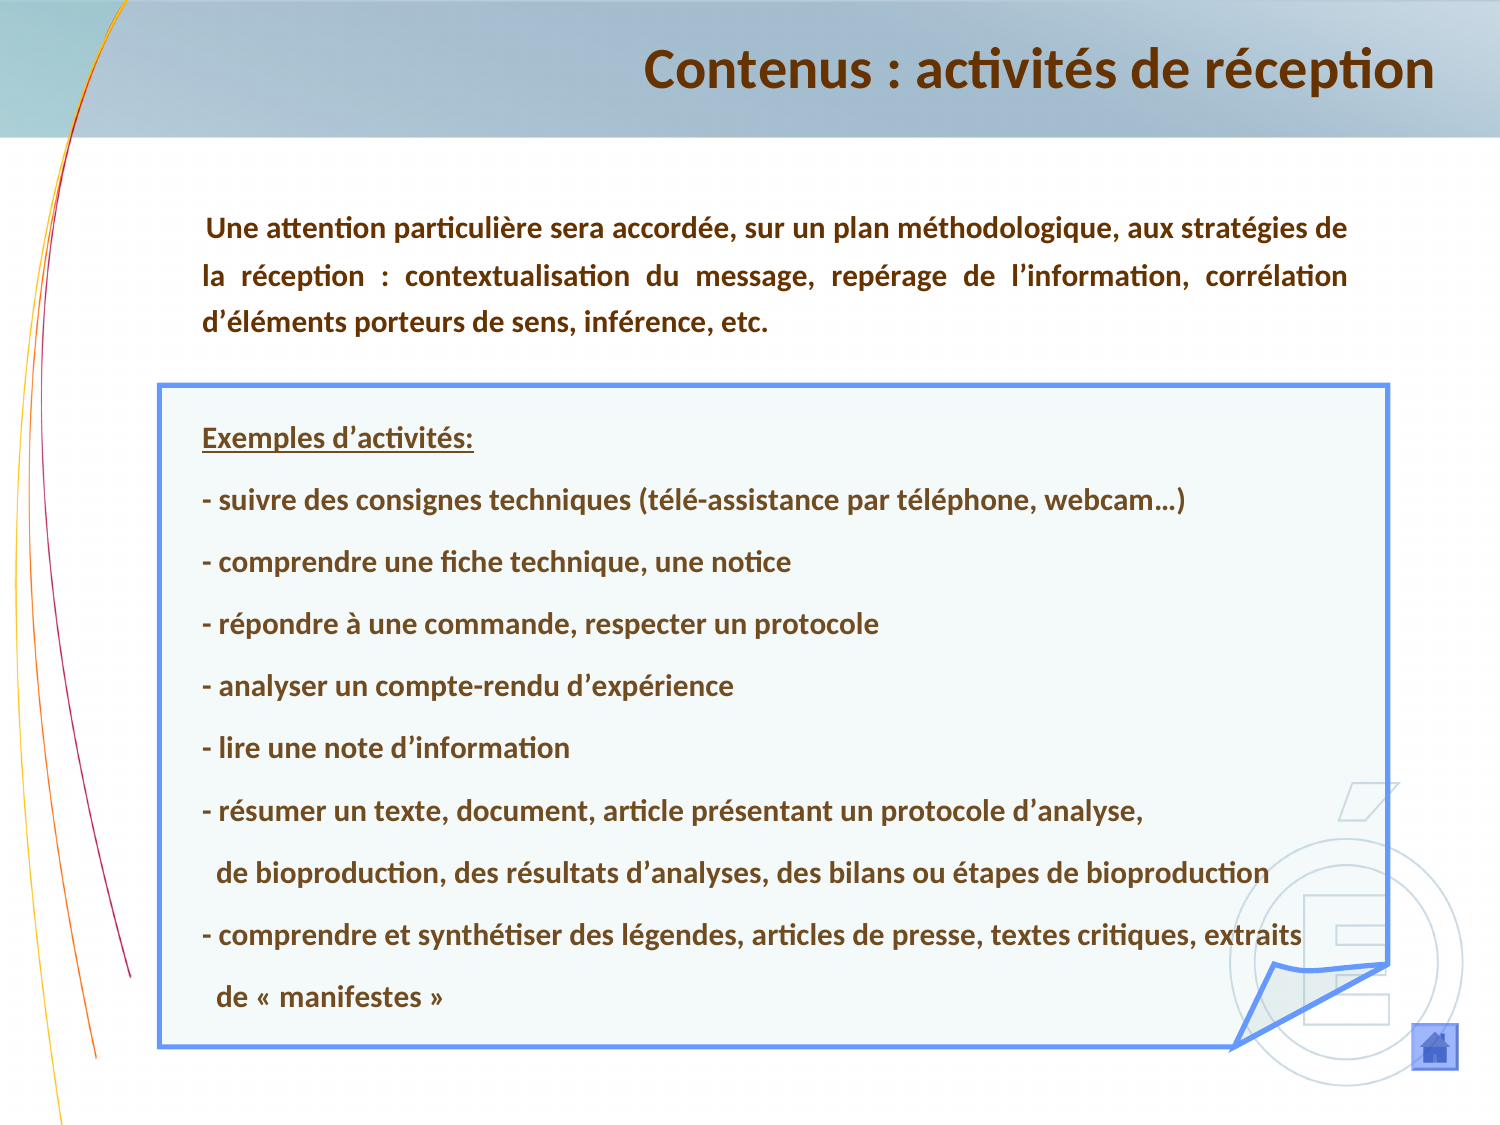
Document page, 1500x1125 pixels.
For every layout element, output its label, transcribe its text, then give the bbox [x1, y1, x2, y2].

text_box [1413, 1023, 1459, 1071]
picture [0, 0, 1500, 1125]
text_box [159, 385, 1388, 1047]
title Contenus : activités de réception [312, 0, 1451, 160]
list Une attention particulière sera accordée, sur un plan méthodologique, aux stratégies de la réception : contextualisation du message, repérage de l’information, corrélation d’éléments porteurs de sens, inférence, etc. Exemples d’activités: - suivre des consignes techniques (télé-assistance par téléphone, webcam…) - comprendre une fiche technique, une notice - répondre à une commande, respecter un protocole - analyser un compte-rendu d’expérience - lire une note d’information - résumer un texte, document, article présentant un protocole d’analyse, de bioproduction, des résultats d’analyses, des bilans ou étapes de bioproduction - comprendre et synthétiser des légendes, articles de presse, textes critiques, extraits de « manifestes » [112, 184, 1365, 1083]
